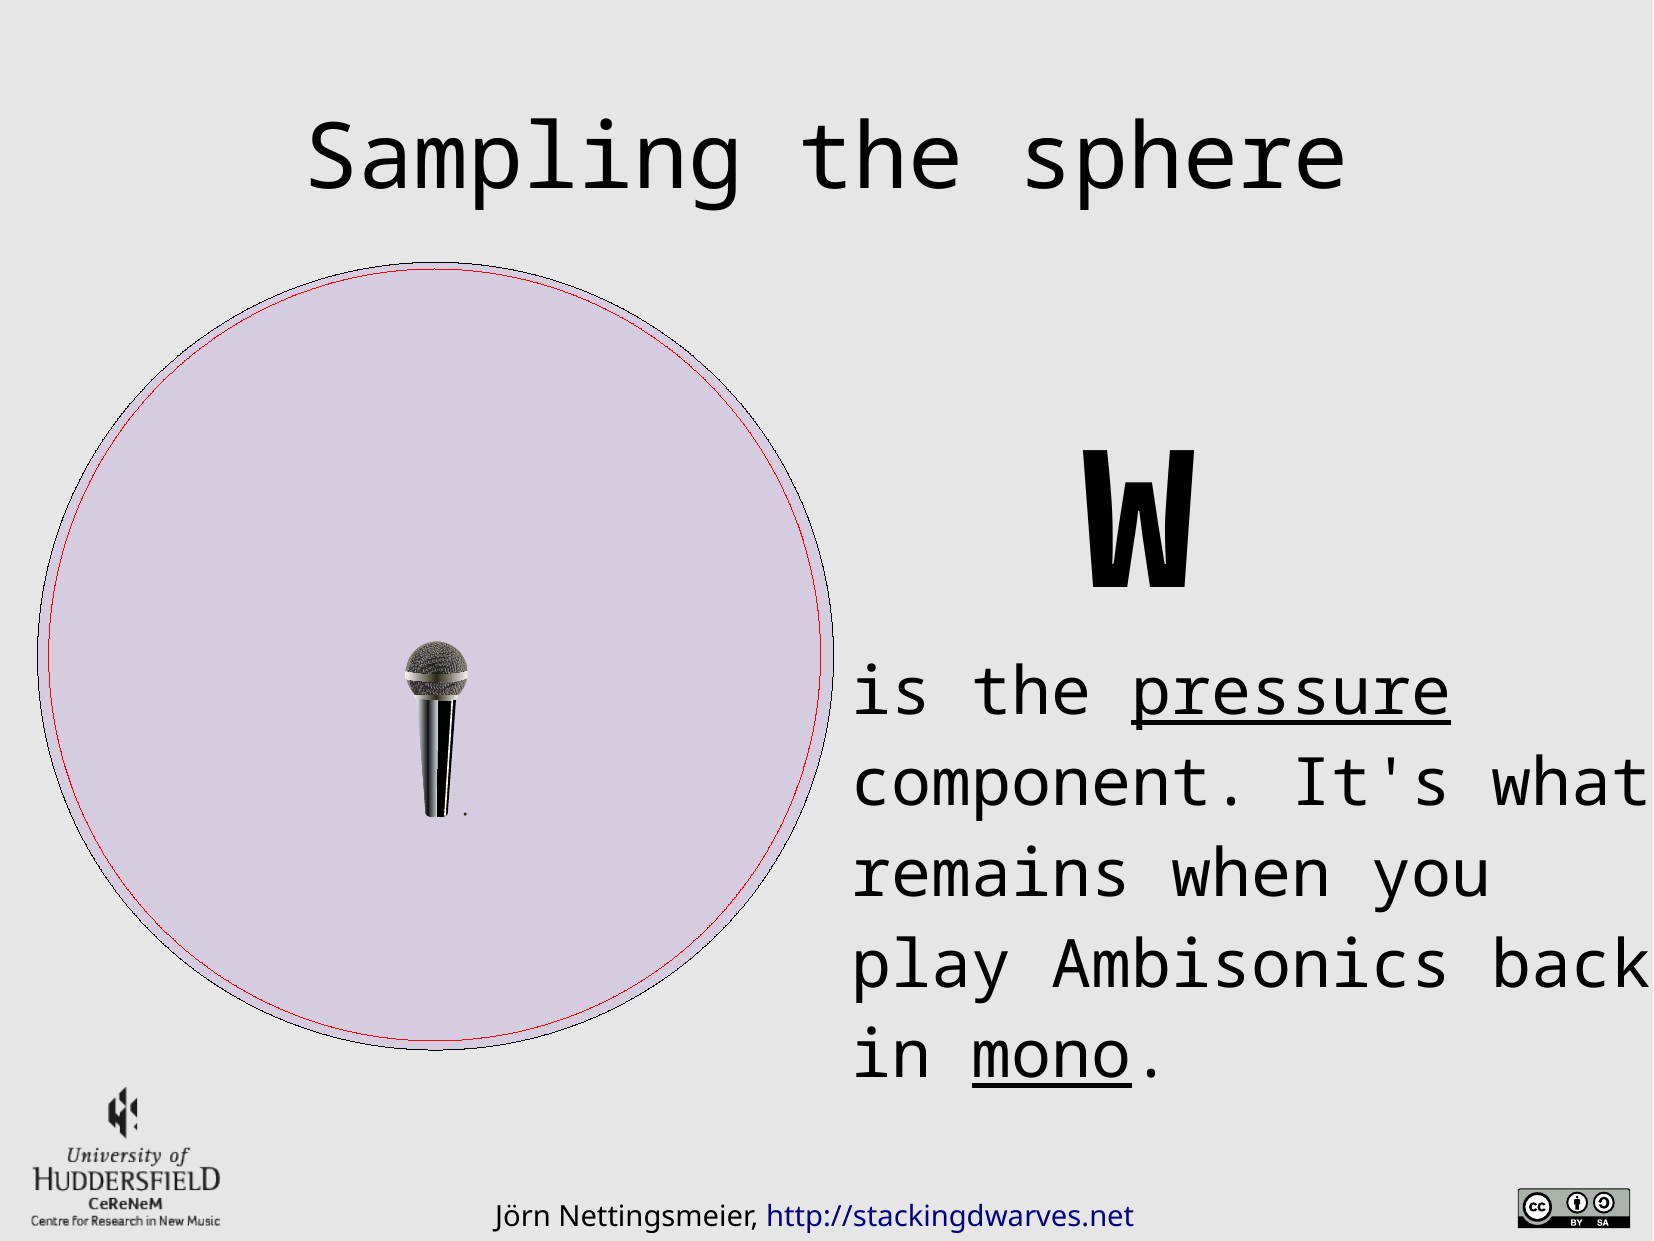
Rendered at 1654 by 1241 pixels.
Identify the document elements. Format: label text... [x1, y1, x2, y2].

text_box [37, 262, 834, 1051]
picture [405, 641, 468, 817]
text_box W is the pressure component. It's what remains when you play Ambisonics back in mono. [836, 375, 1653, 1002]
title Sampling the sphere [82, 45, 1571, 261]
picture [31, 1087, 222, 1229]
